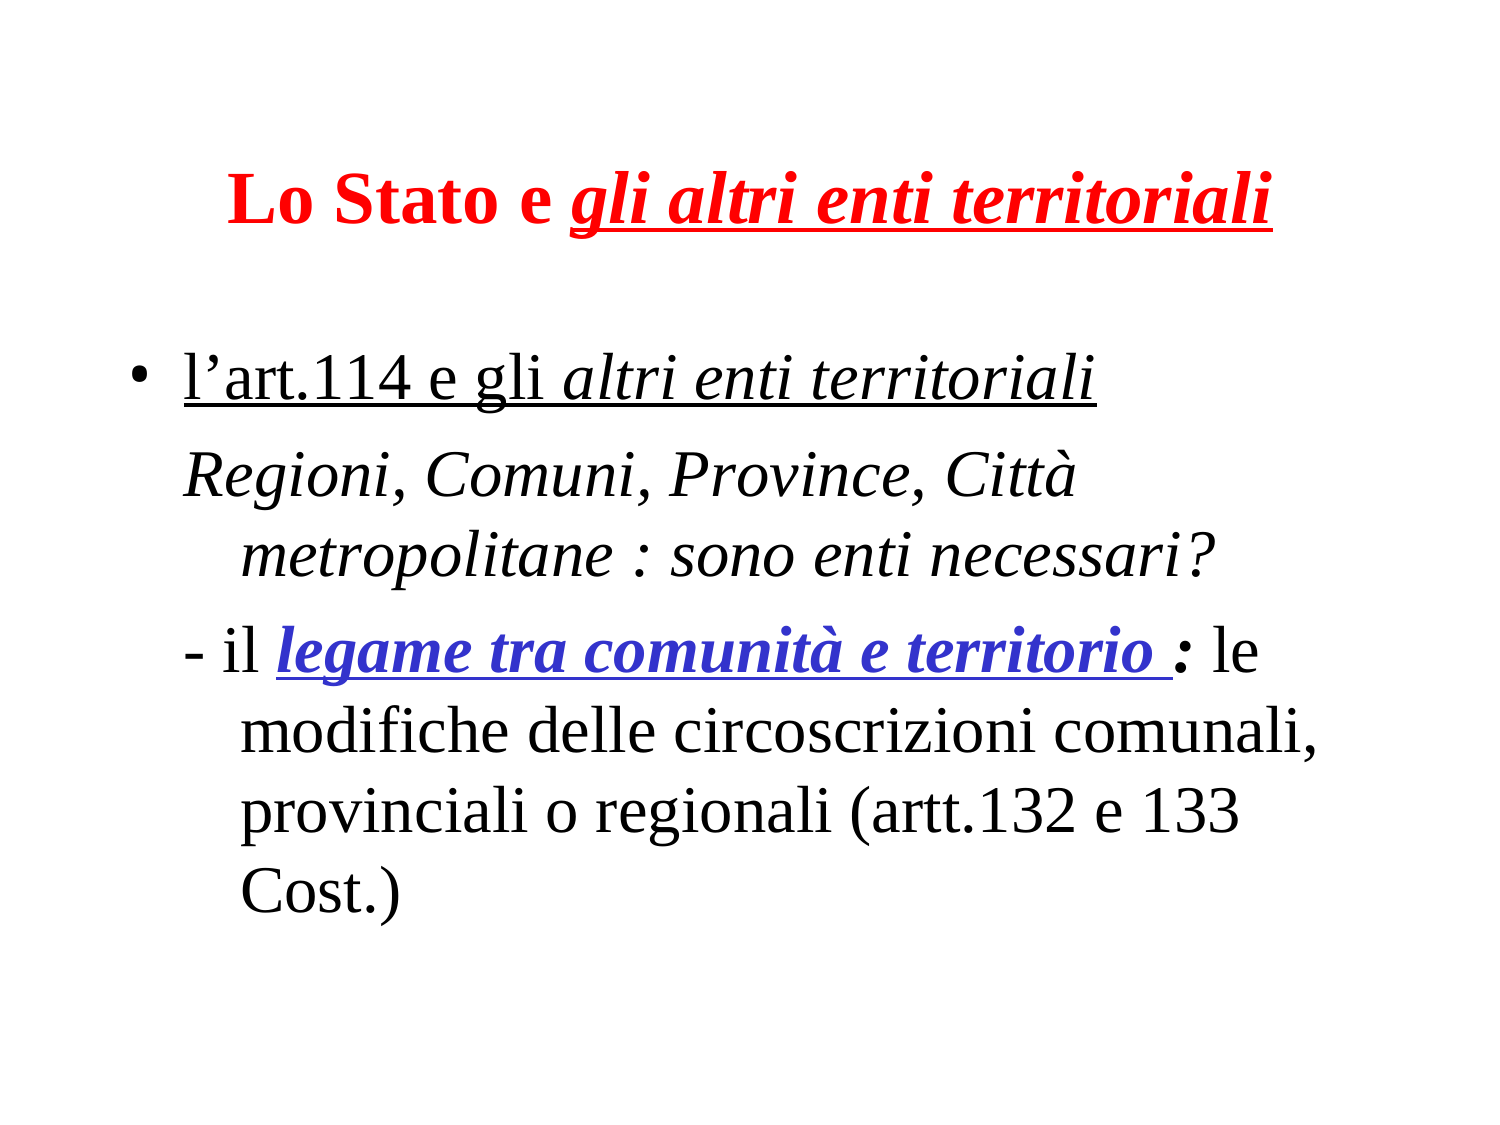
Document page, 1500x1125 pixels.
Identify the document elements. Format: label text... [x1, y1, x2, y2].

title Lo Stato e gli altri enti territoriali [112, 99, 1388, 288]
list l’art.114 e gli altri enti territoriali Regioni, Comuni, Province, Città metropolitane : sono enti necessari? - il legame tra comunità e territorio : le modifiche delle circoscrizioni comunali, provinciali o regionali (artt.132 e 133 Cost.) [112, 324, 1388, 1000]
